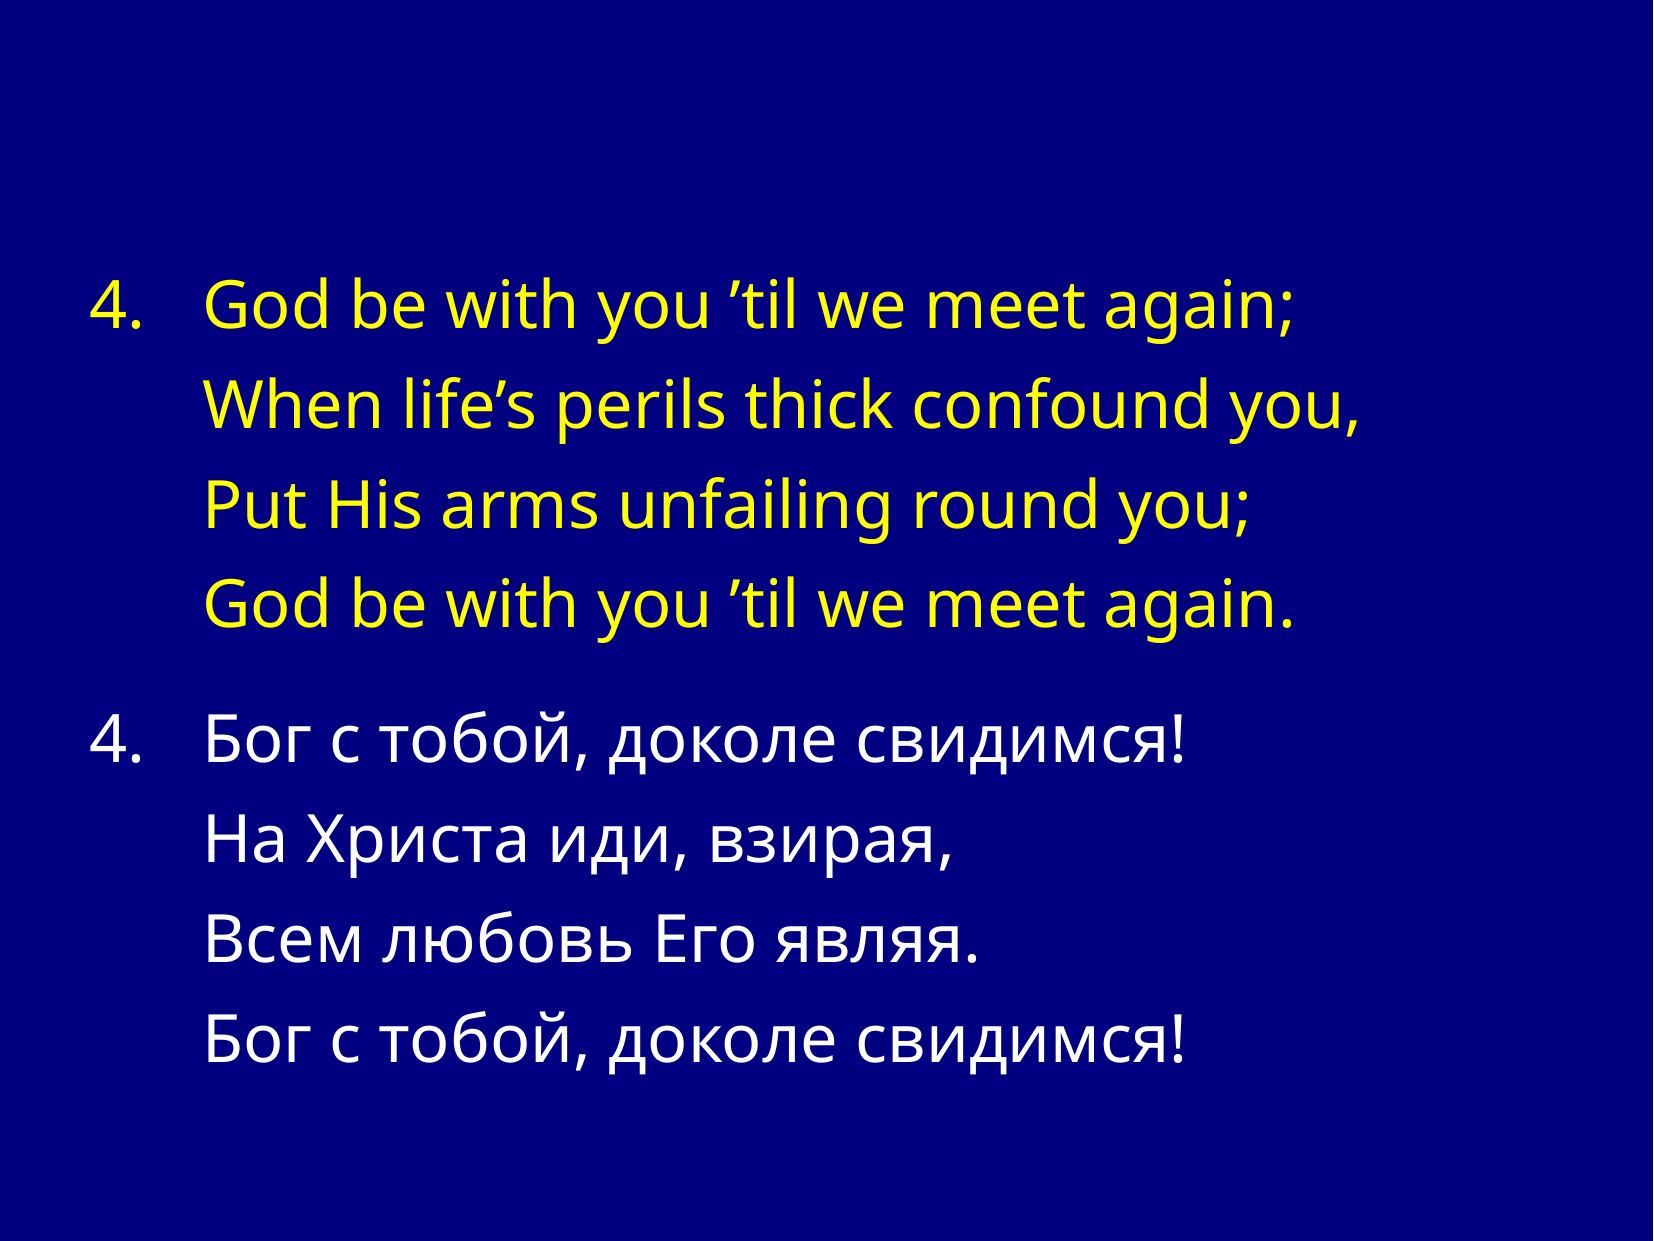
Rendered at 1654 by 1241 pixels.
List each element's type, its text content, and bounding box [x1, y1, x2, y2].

text_box 4. Бог с тобой, доколе свидимся! На Христа иди, взирая, Всем любовь Его являя. Бог с тобой, доколе свидимся! [75, 675, 1576, 1163]
text_box 4. God be with you ’til we meet again; When life’s perils thick confound you, Put His arms unfailing round you; God be with you ’til we meet again. [75, 150, 1576, 638]
